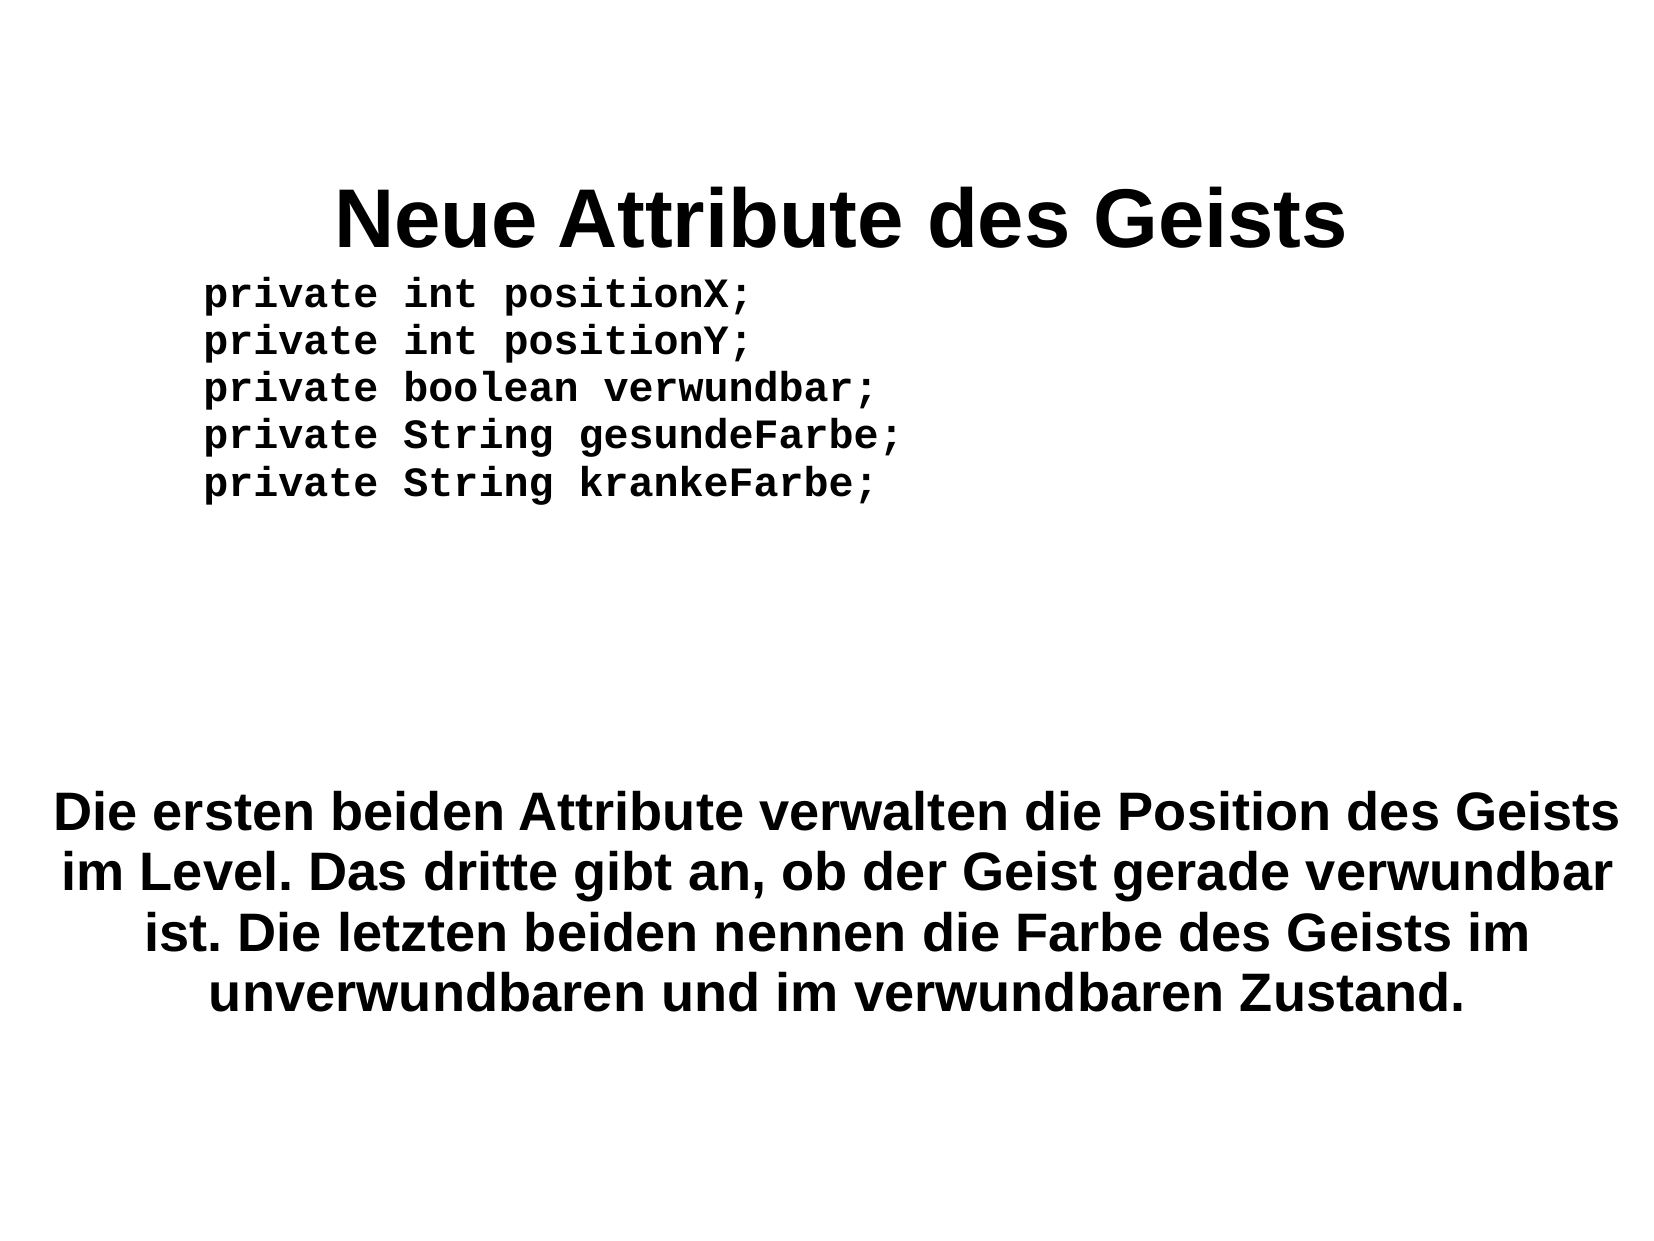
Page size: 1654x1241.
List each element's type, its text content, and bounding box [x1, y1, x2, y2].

text_box private int positionX; private int positionY; private boolean verwundbar; private String gesundeFarbe; private String krankeFarbe; [88, 265, 1654, 519]
text_box Die ersten beiden Attribute verwalten die Position des Geists im Level. Das dritte gibt an, ob der Geist gerade verwundbar ist. Die letzten beiden nennen die Farbe des Geists im unverwundbaren und im verwundbaren Zustand. [23, 773, 1654, 1093]
text_box Neue Attribute des Geists [88, 118, 1595, 226]
